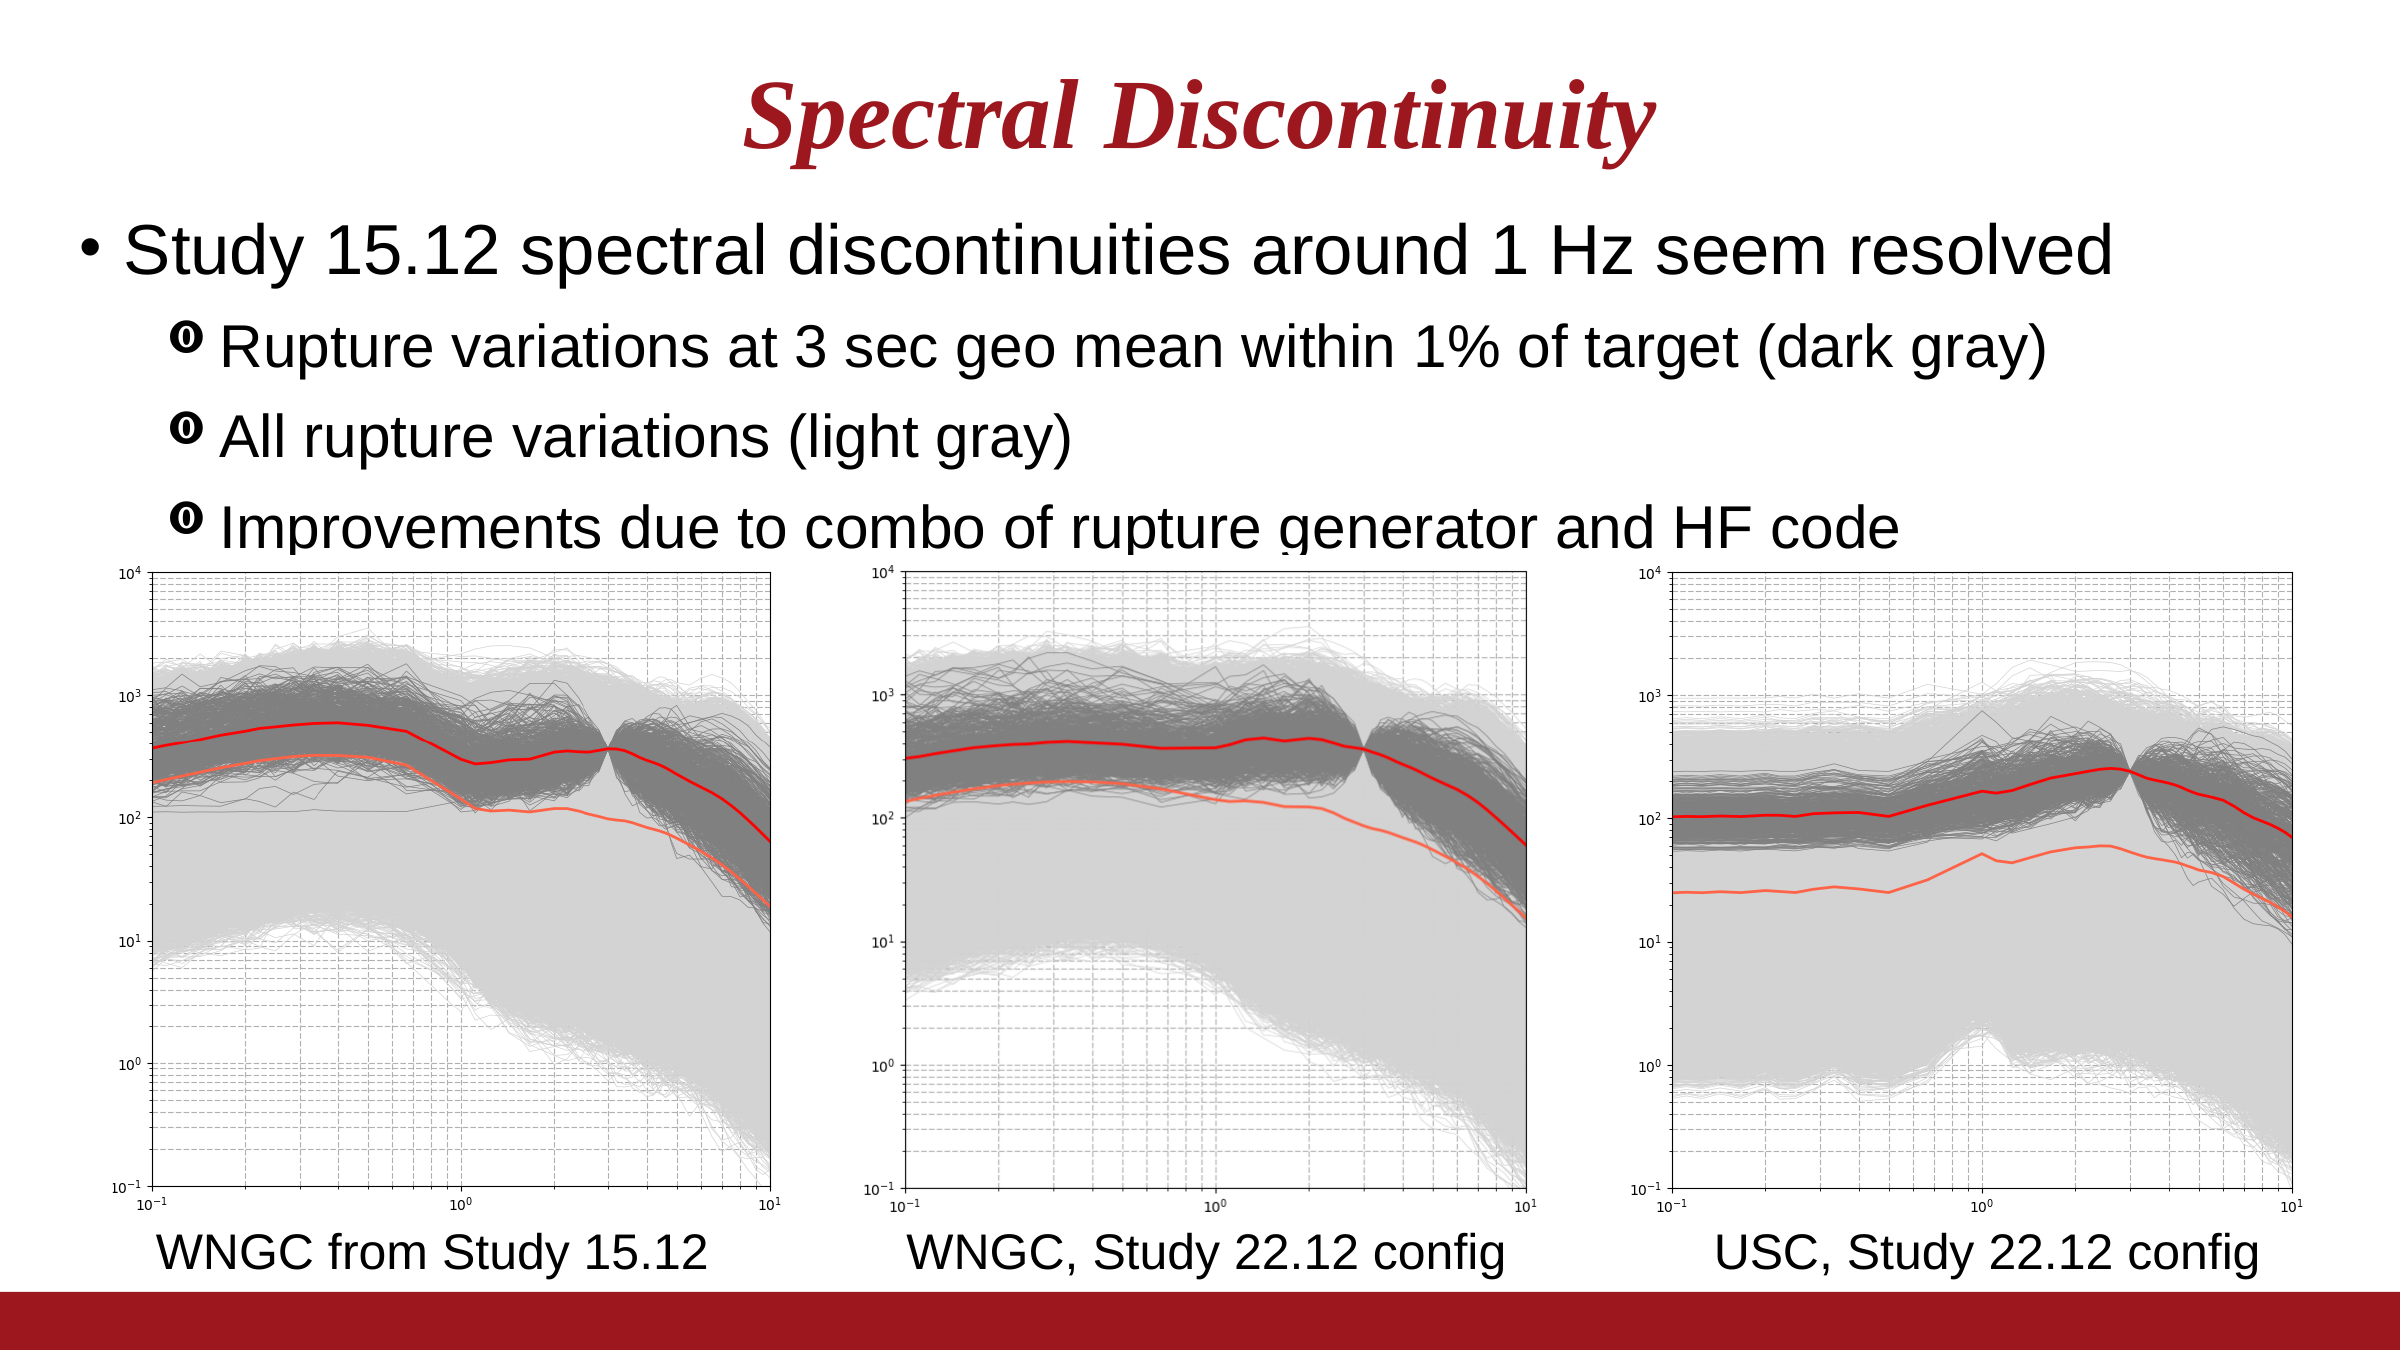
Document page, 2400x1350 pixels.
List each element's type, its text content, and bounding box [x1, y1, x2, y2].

text_box WNGC, Study 22.12 config [891, 1211, 1537, 1283]
text_box Spectral Discontinuity [59, 53, 2341, 180]
picture [1620, 555, 2310, 1217]
picture [853, 555, 1554, 1219]
picture [112, 555, 792, 1225]
text_box Study 15.12 spectral discontinuities around 1 Hz seem resolved Rupture variations at 3 sec geo mean within 1% of target (dark gray) All rupture variations (light gray) Improvements due to combo of rupture generator and HF code [59, 195, 2341, 1261]
text_box USC, Study 22.12 config [1664, 1211, 2310, 1283]
text_box WNGC from Study 15.12 [109, 1211, 755, 1283]
